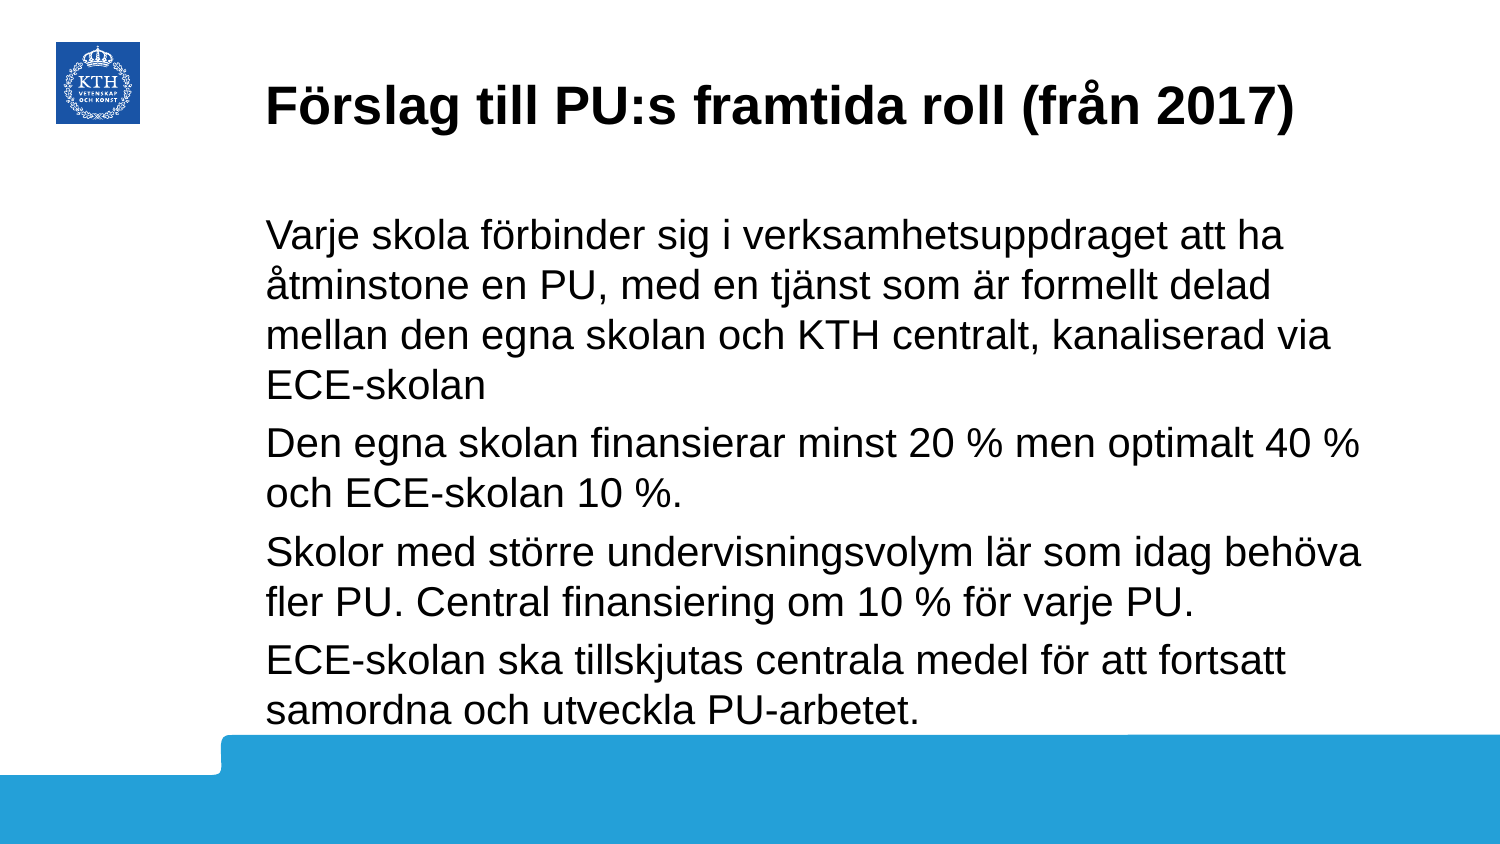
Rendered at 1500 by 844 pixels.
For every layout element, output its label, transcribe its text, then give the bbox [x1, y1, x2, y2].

title Förslag till PU:s framtida roll (från 2017) [265, 53, 1404, 136]
list Varje skola förbinder sig i verksamhetsuppdraget att ha åtminstone en PU, med en tjänst som är formellt delad mellan den egna skolan och KTH centralt, kanaliserad via ECE-skolan Den egna skolan finansierar minst 20 % men optimalt 40 % och ECE-skolan 10 %. Skolor med större undervisningsvolym lär som idag behöva fler PU. Central finansiering om 10 % för varje PU. ECE-skolan ska tillskjutas centrala medel för att fortsatt samordna och utveckla PU-arbetet. [265, 207, 1404, 545]
